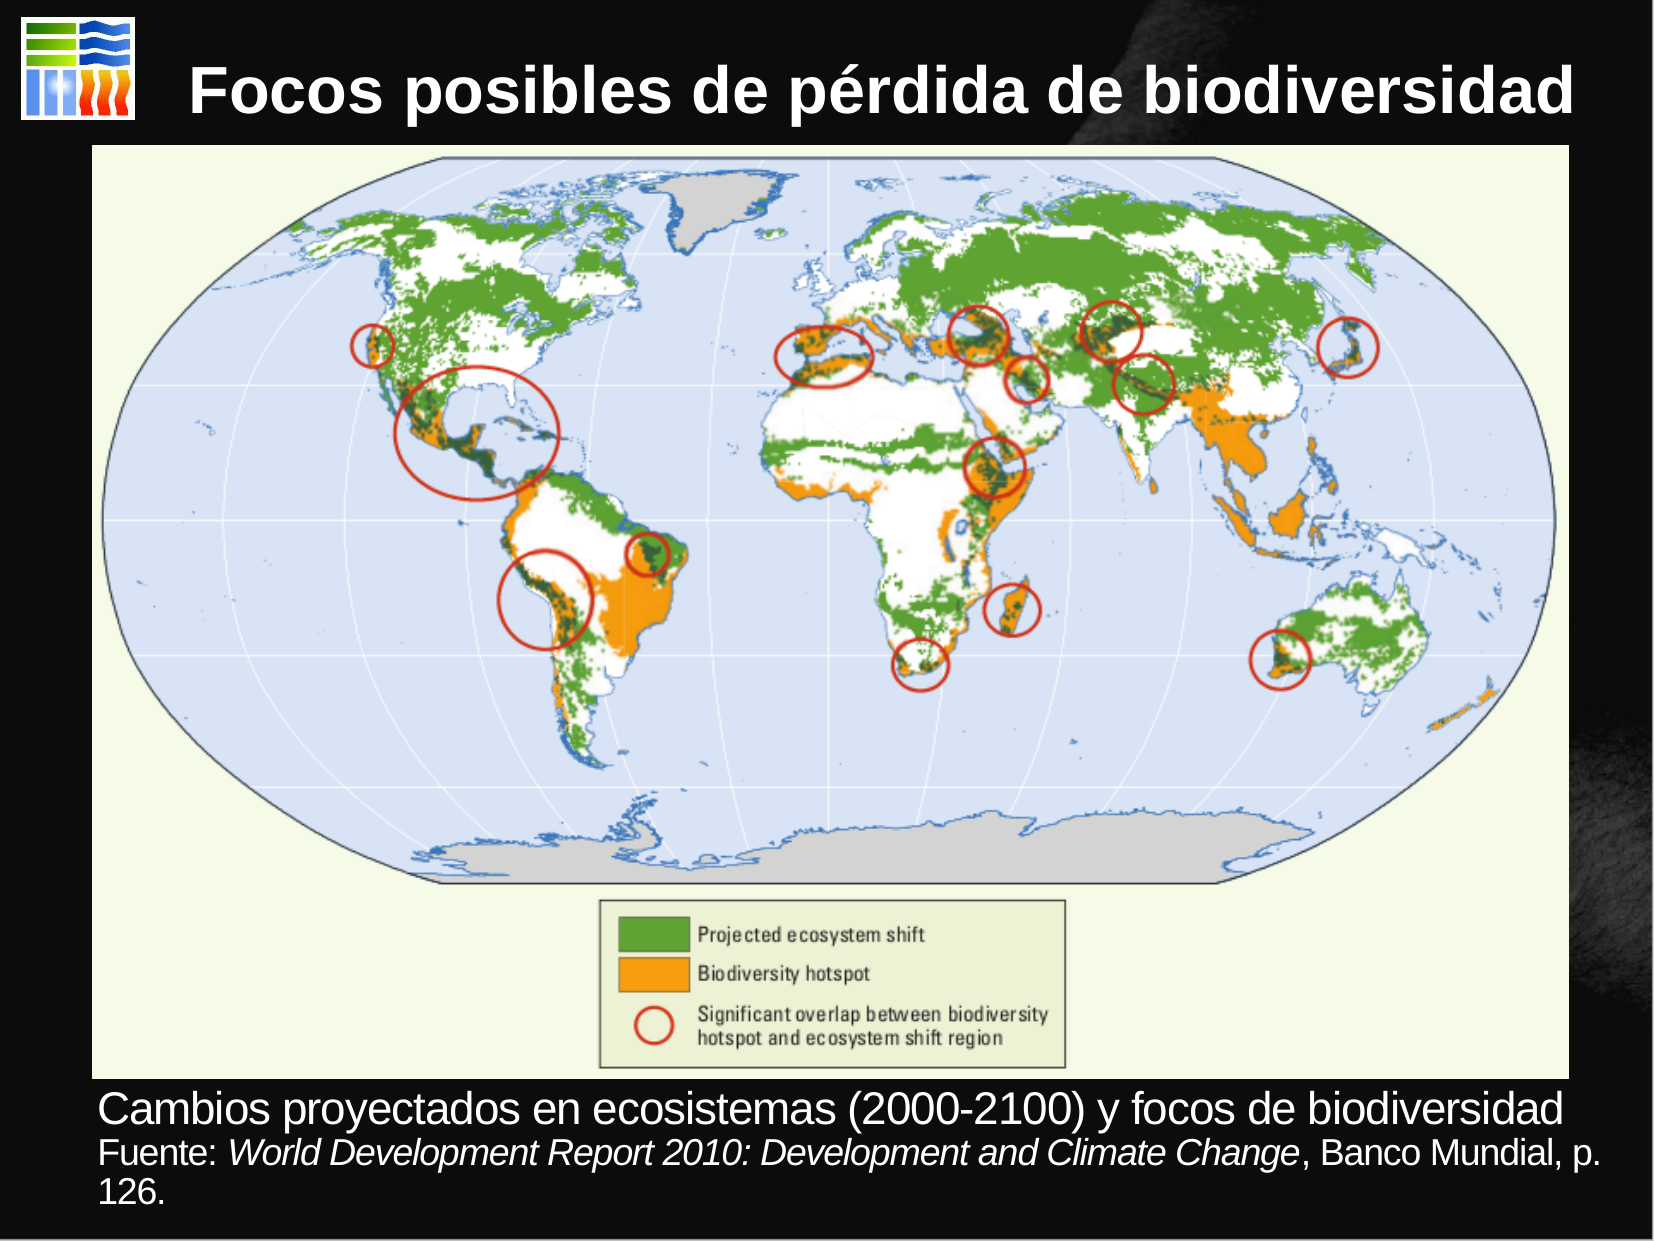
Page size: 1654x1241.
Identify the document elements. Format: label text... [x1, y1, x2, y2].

title Focos posibles de pérdida de biodiversidad [150, 15, 1616, 166]
picture [0, 0, 1654, 1241]
text_box Cambios proyectados en ecosistemas (2000-2100) y focos de biodiversidad Fuente: World Development Report 2010: Development and Climate Change, Banco Mundial, p. 126. [47, 1078, 1654, 1241]
